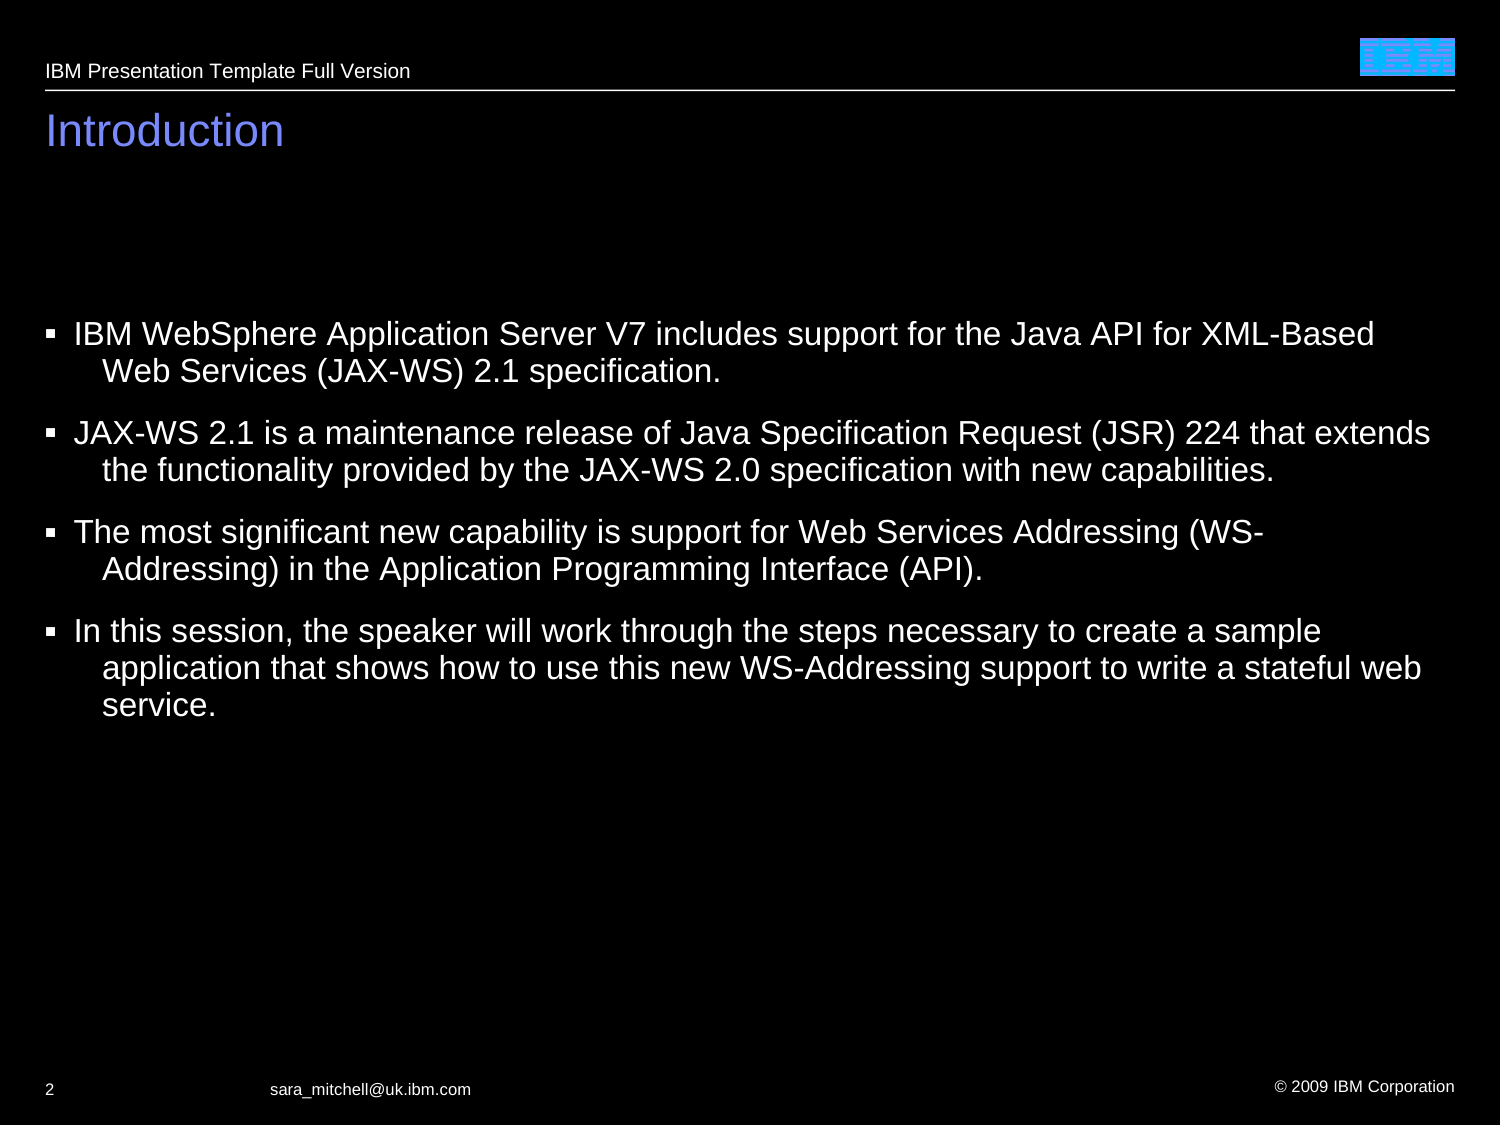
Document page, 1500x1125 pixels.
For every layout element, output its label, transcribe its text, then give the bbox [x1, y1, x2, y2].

list IBM WebSphere Application Server V7 includes support for the Java API for XML-Based Web Services (JAX-WS) 2.1 specification. JAX-WS 2.1 is a maintenance release of Java Specification Request (JSR) 224 that extends the functionality provided by the JAX-WS 2.0 specification with new capabilities. The most significant new capability is support for Web Services Addressing (WS-Addressing) in the Application Programming Interface (API). In this session, the speaker will work through the steps necessary to create a sample application that shows how to use this new WS-Addressing support to write a stateful web service. [30, 307, 1456, 1058]
text_box IBM Presentation Template Full Version [30, 37, 1306, 83]
title Introduction [30, 97, 1456, 218]
